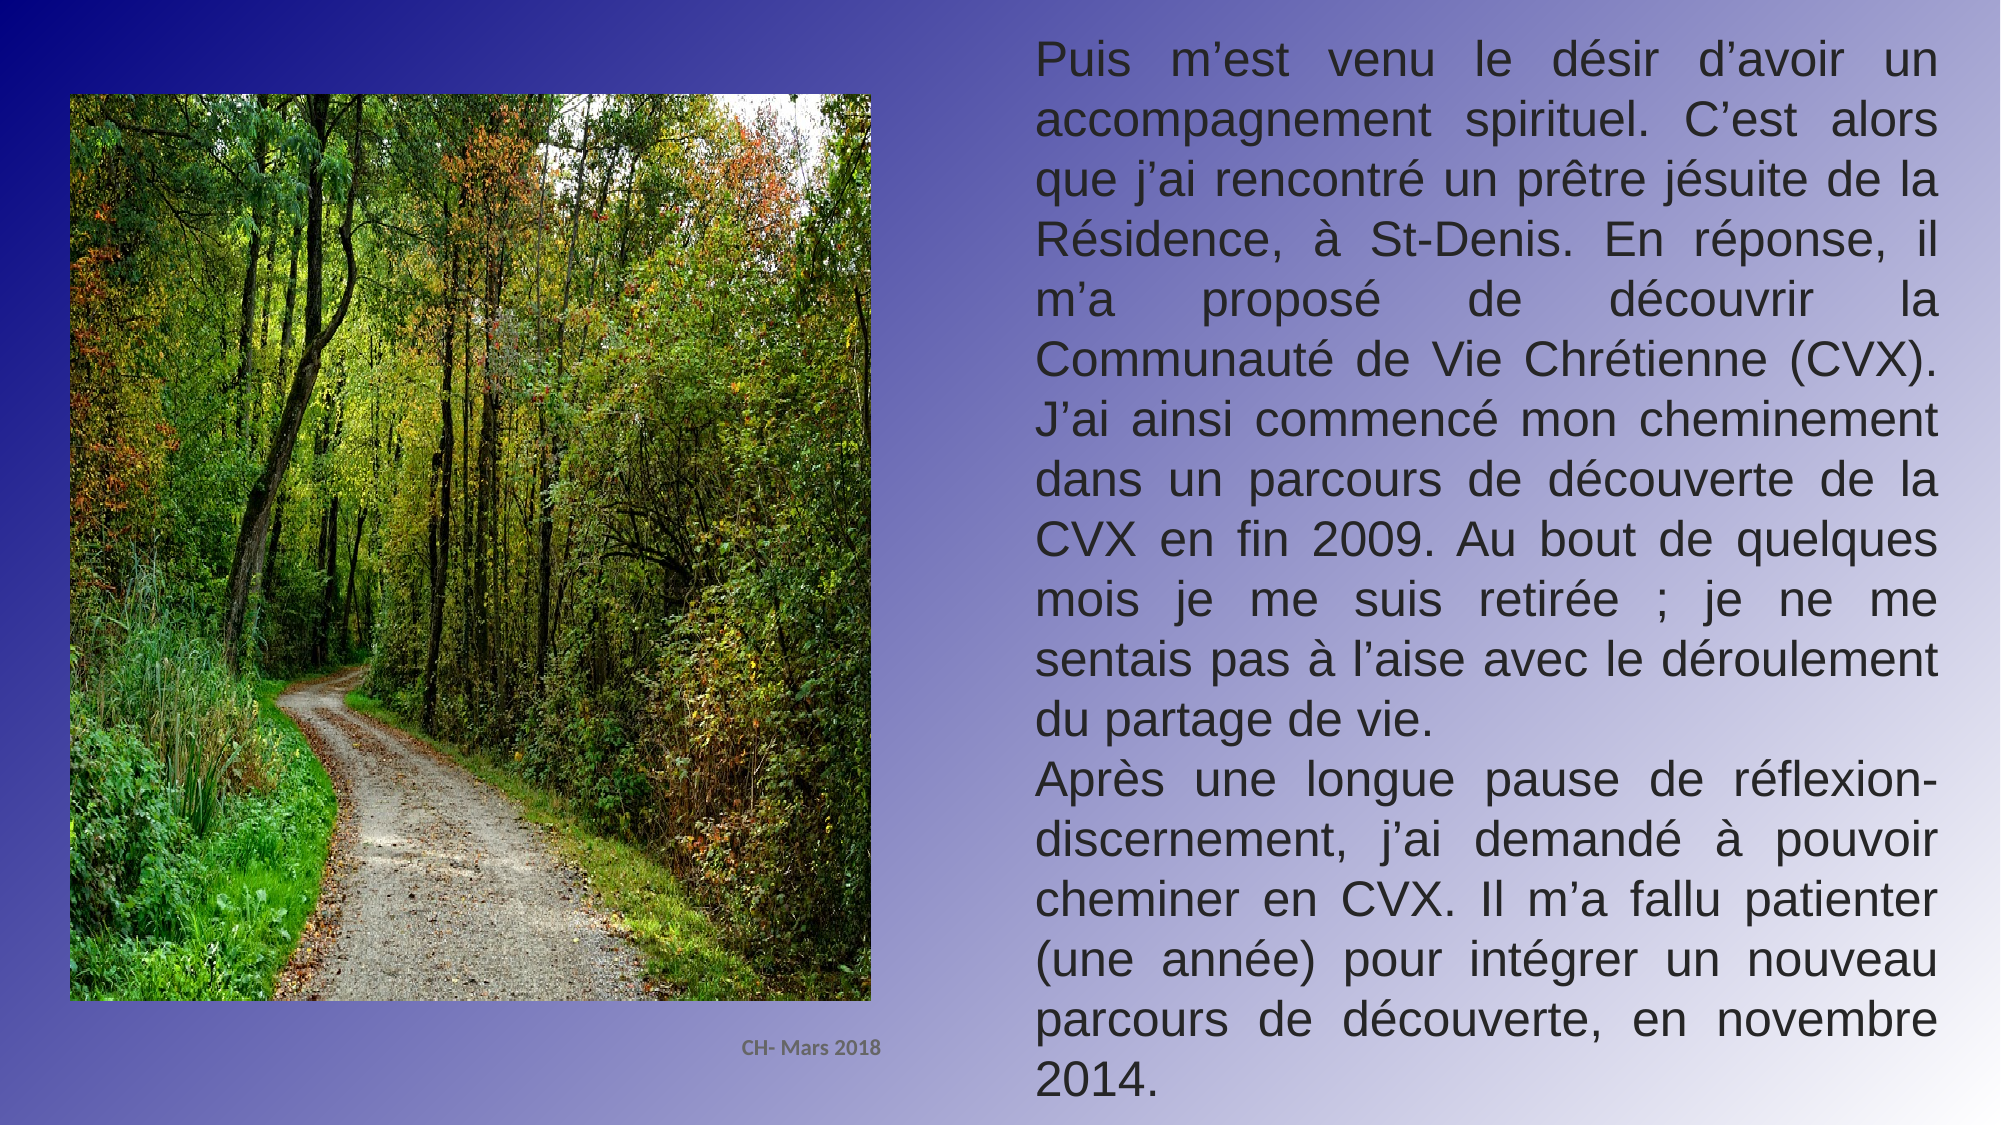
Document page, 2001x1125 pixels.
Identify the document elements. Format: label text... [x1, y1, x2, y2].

text_box CH- Mars 2018 [727, 1025, 897, 1068]
picture [70, 94, 871, 1001]
text_box Puis m’est venu le désir d’avoir un accompagnement spirituel. C’est alors que j’ai rencontré un prêtre jésuite de la Résidence, à St-Denis. En réponse, il m’a proposé de découvrir la Communauté de Vie Chrétienne (CVX). J’ai ainsi commencé mon cheminement dans un parcours de découverte de la CVX en fin 2009. Au bout de quelques mois je me suis retirée ; je ne me sentais pas à l’aise avec le déroulement du partage de vie. Après une longue pause de réflexion-discernement, j’ai demandé à pouvoir cheminer en CVX. Il m’a fallu patienter (une année) pour intégrer un nouveau parcours de découverte, en novembre 2014. [1020, 19, 1954, 1115]
